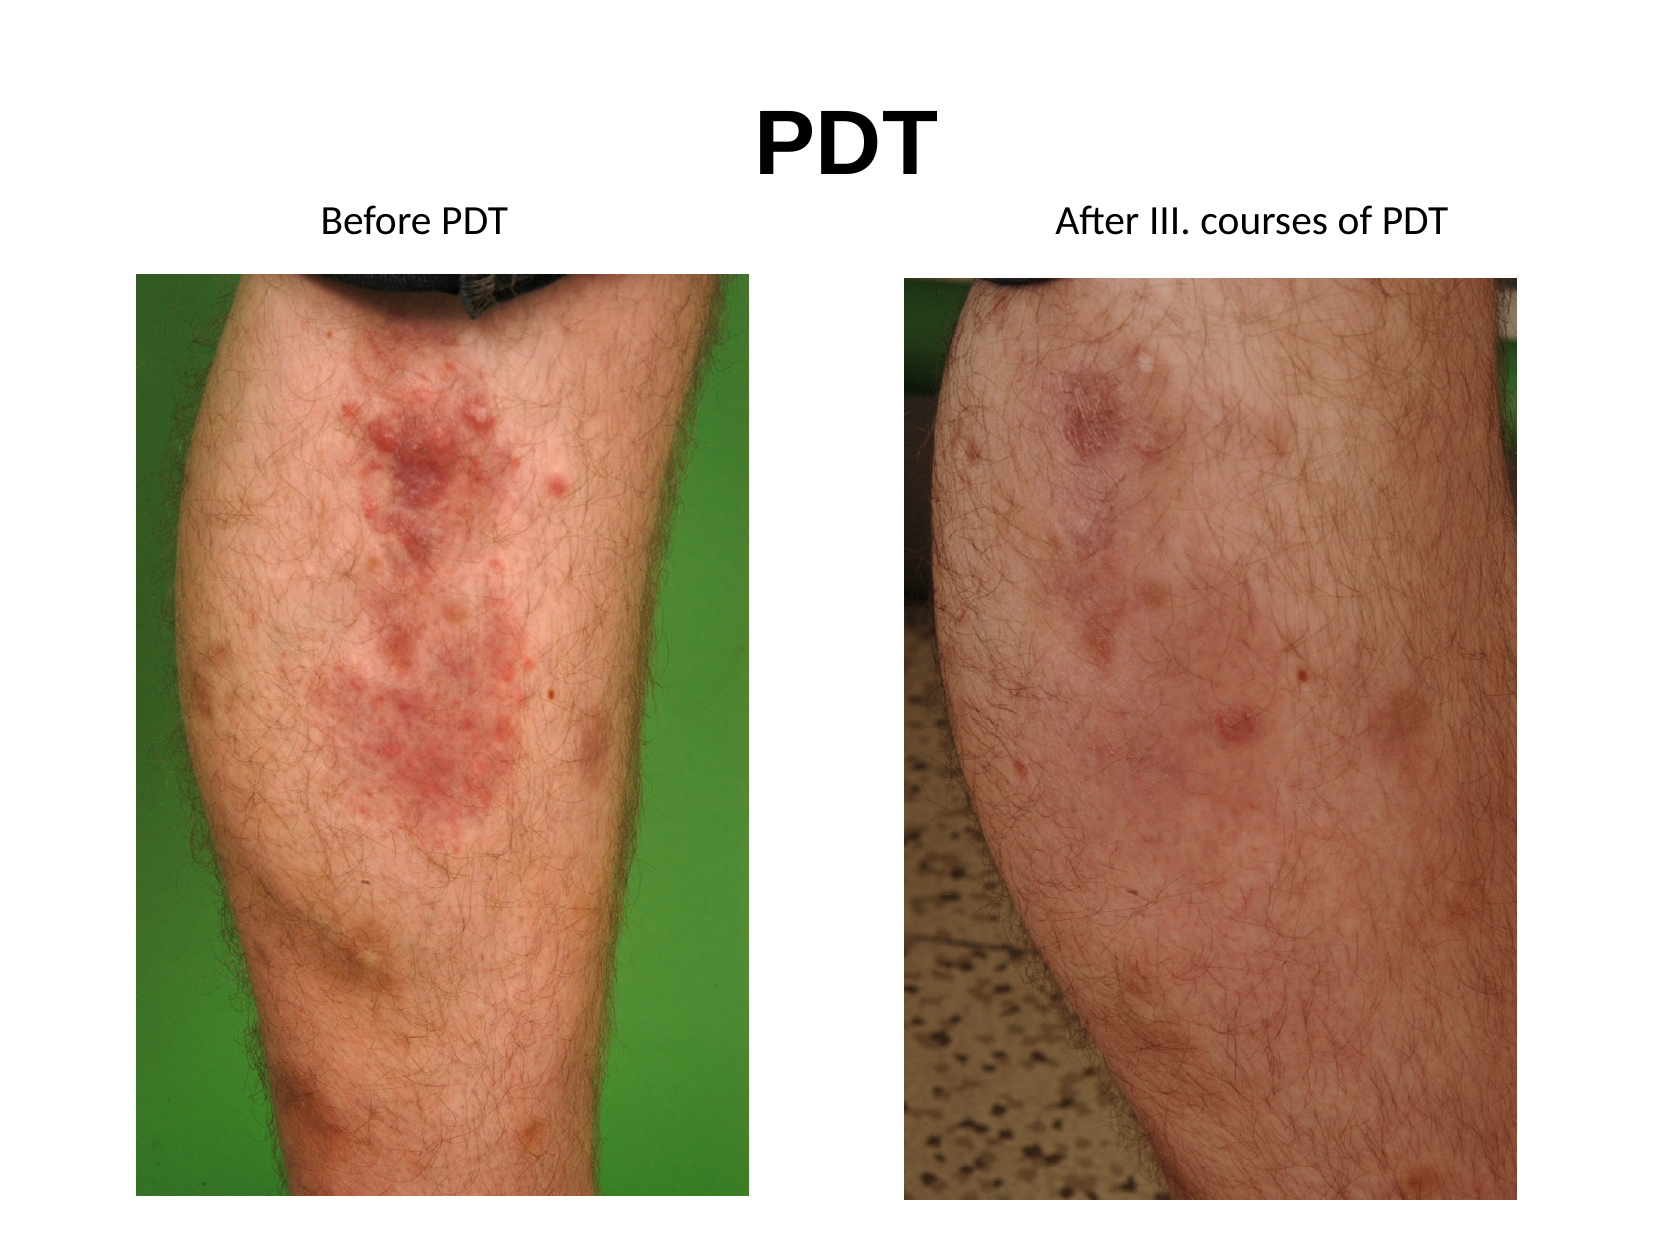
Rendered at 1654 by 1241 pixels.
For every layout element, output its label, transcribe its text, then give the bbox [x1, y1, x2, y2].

text_box Before PDT [305, 185, 524, 252]
picture [904, 278, 1517, 1200]
text_box After III. courses of PDT [1040, 185, 1465, 252]
title PDT [84, 34, 1573, 242]
picture [136, 274, 749, 1196]
